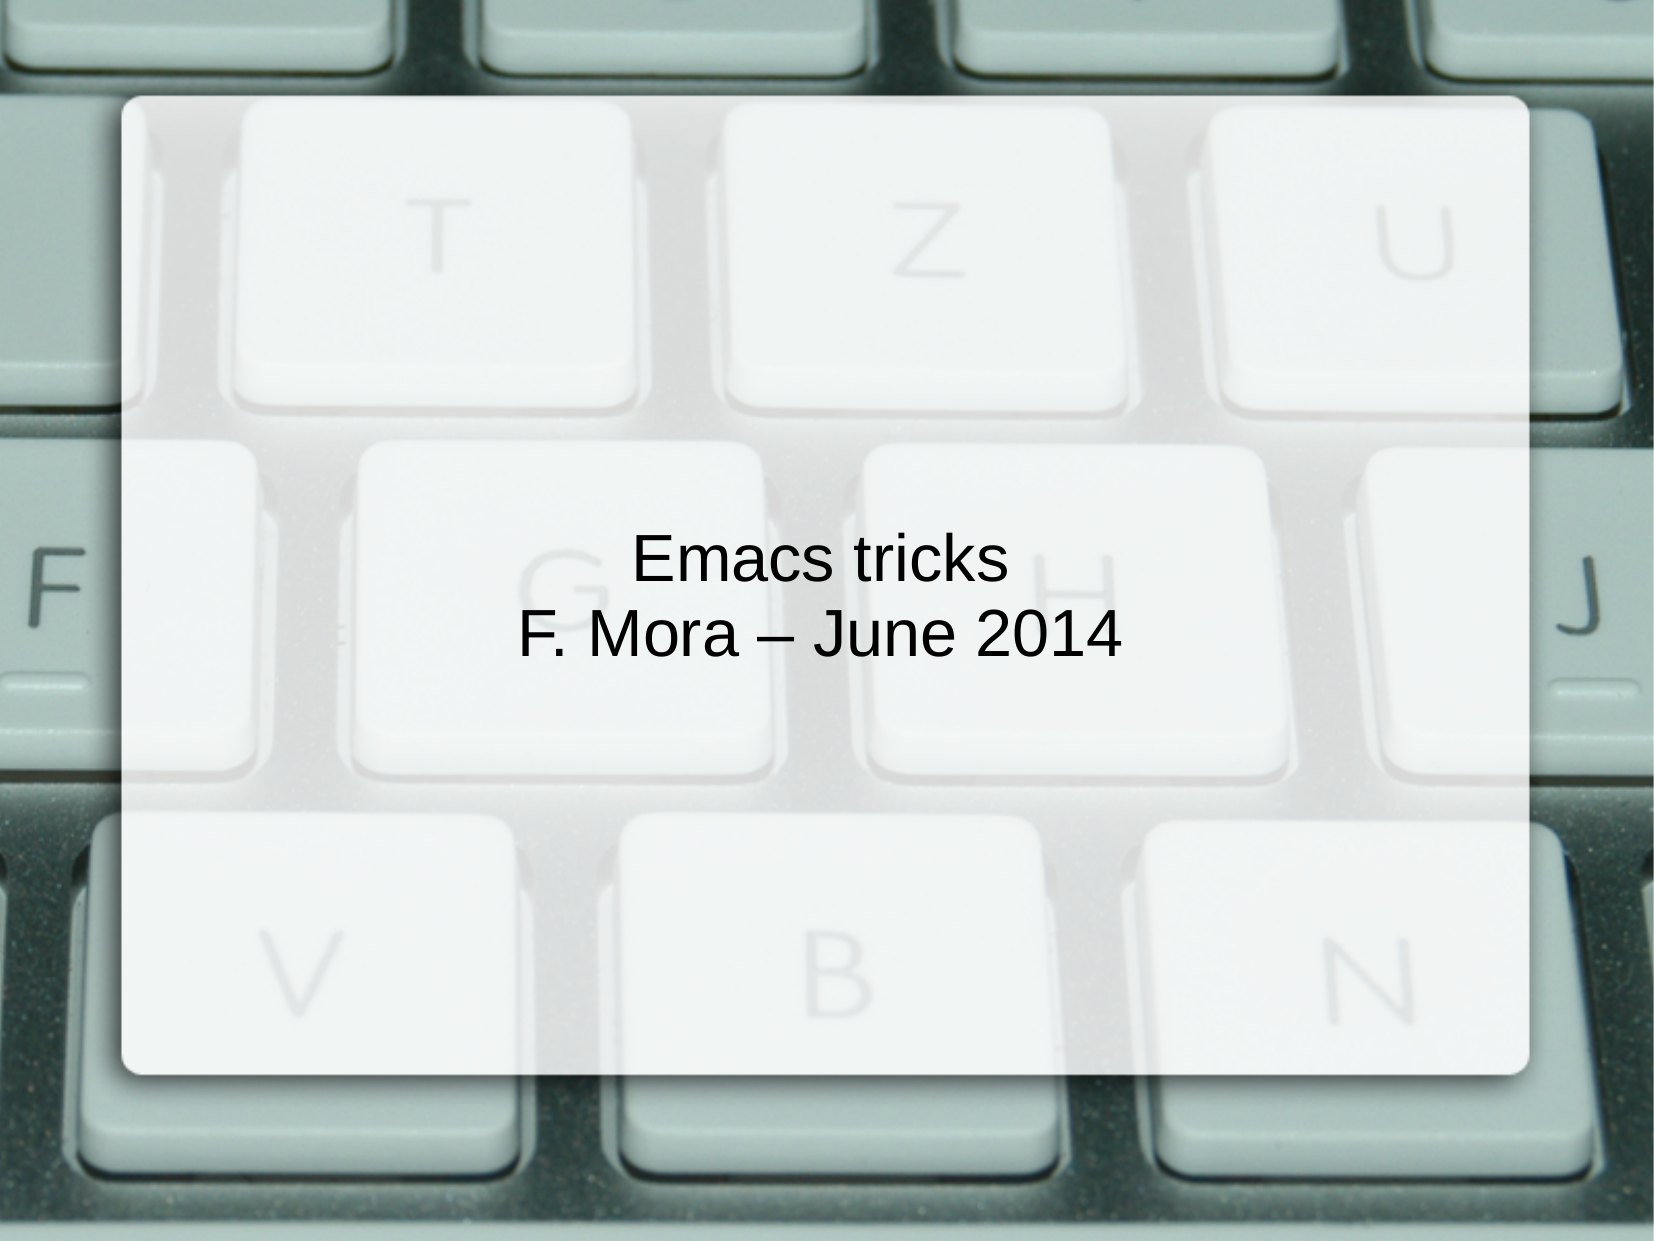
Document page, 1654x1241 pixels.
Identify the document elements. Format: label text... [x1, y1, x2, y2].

picture [0, 0, 1654, 1241]
subtitle Emacs tricks F. Mora – June 2014 [135, 117, 1506, 1074]
